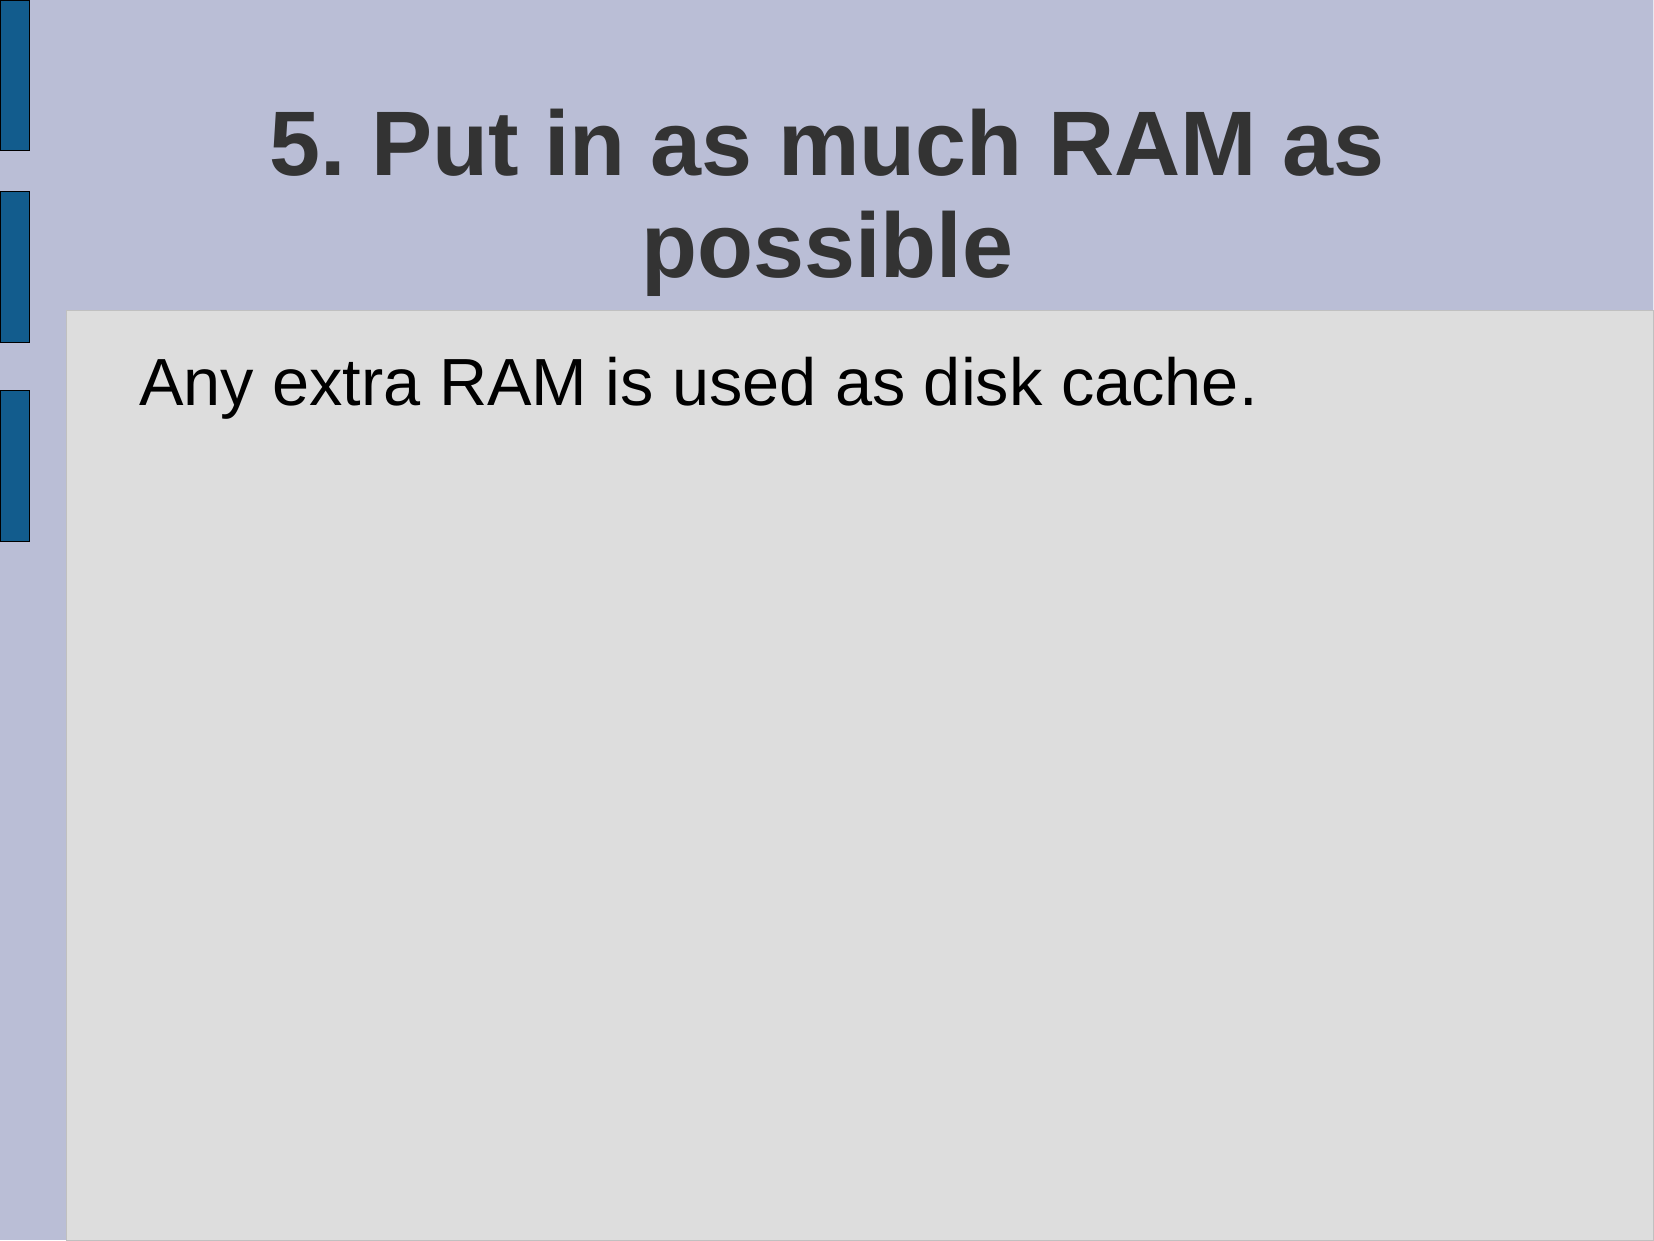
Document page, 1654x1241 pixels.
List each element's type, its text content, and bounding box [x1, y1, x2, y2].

list Any extra RAM is used as disk cache. [121, 344, 1534, 1127]
title 5. Put in as much RAM as possible [121, 91, 1534, 299]
